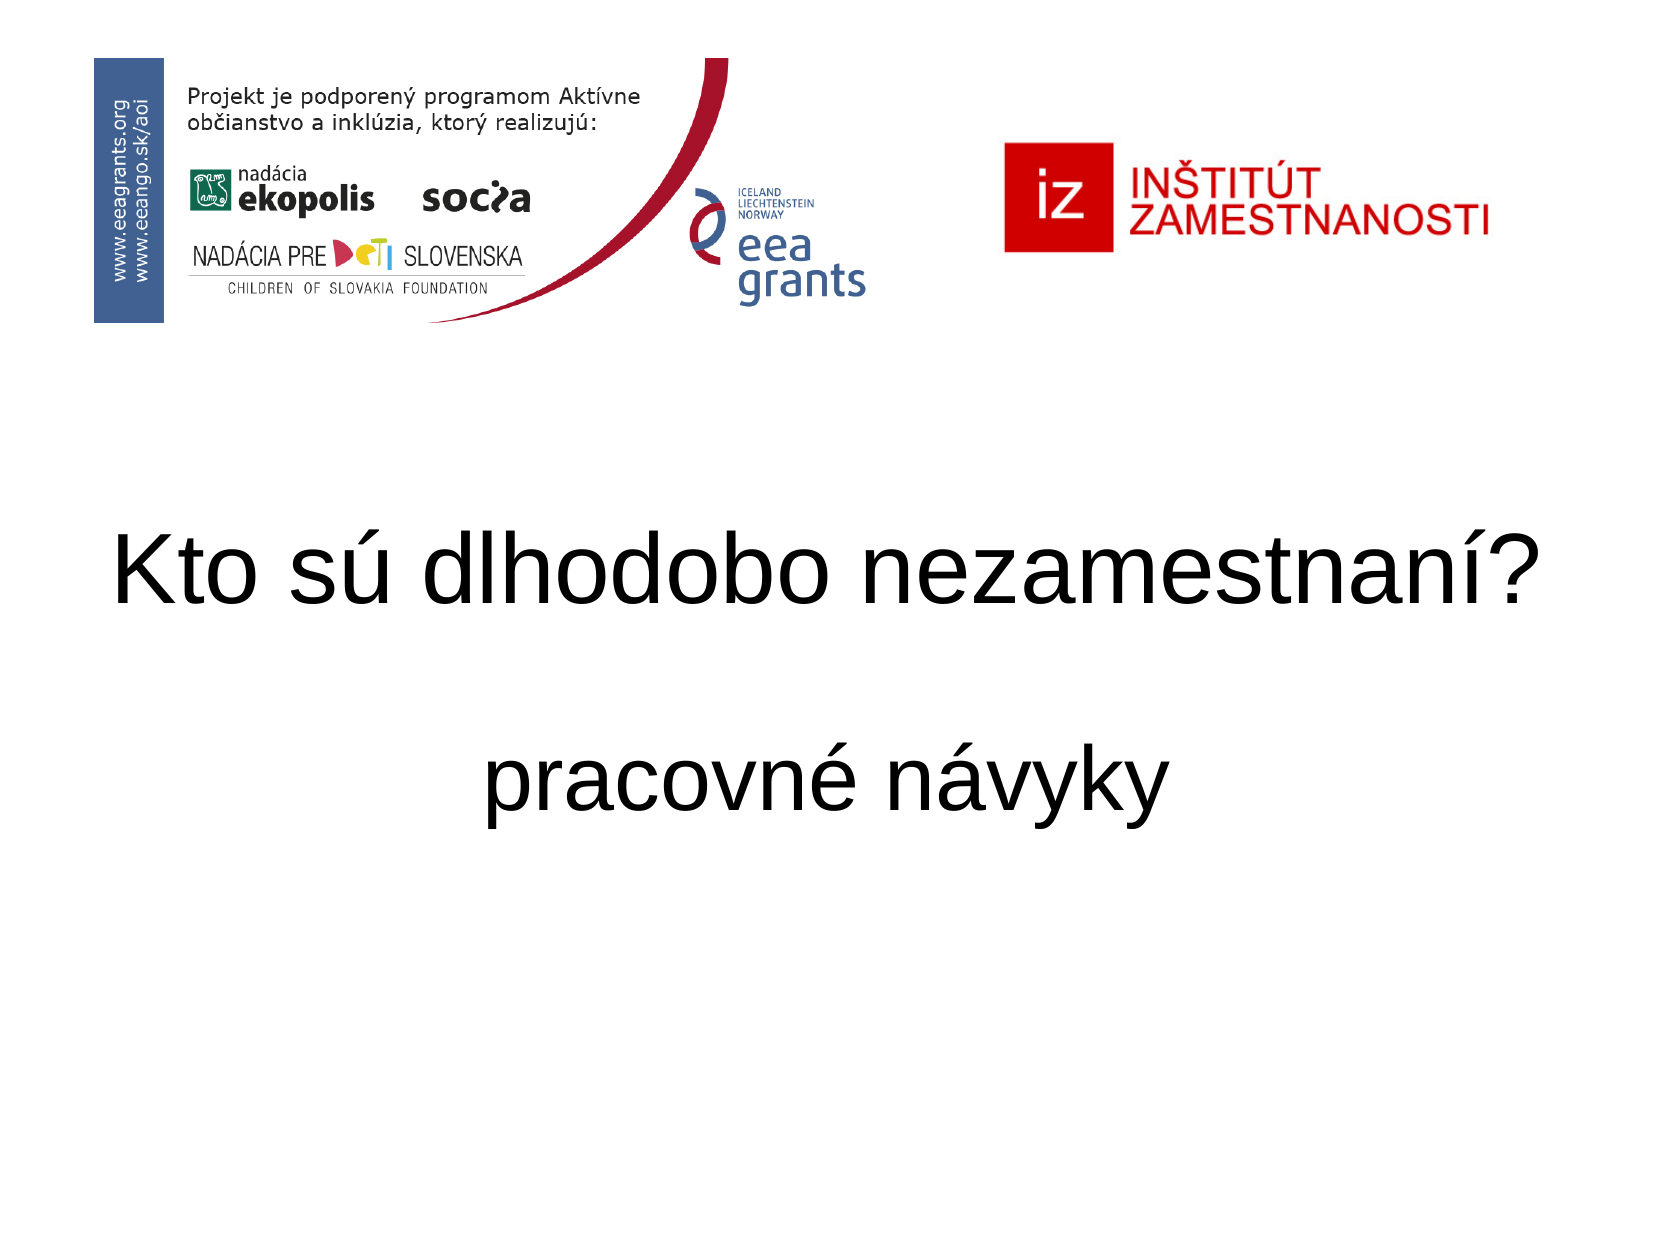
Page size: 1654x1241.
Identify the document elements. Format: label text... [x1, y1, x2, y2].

picture [94, 58, 887, 324]
subtitle Kto sú dlhodobo nezamestnaní? pracovné návyky [82, 472, 1571, 1192]
picture [944, 47, 1548, 343]
